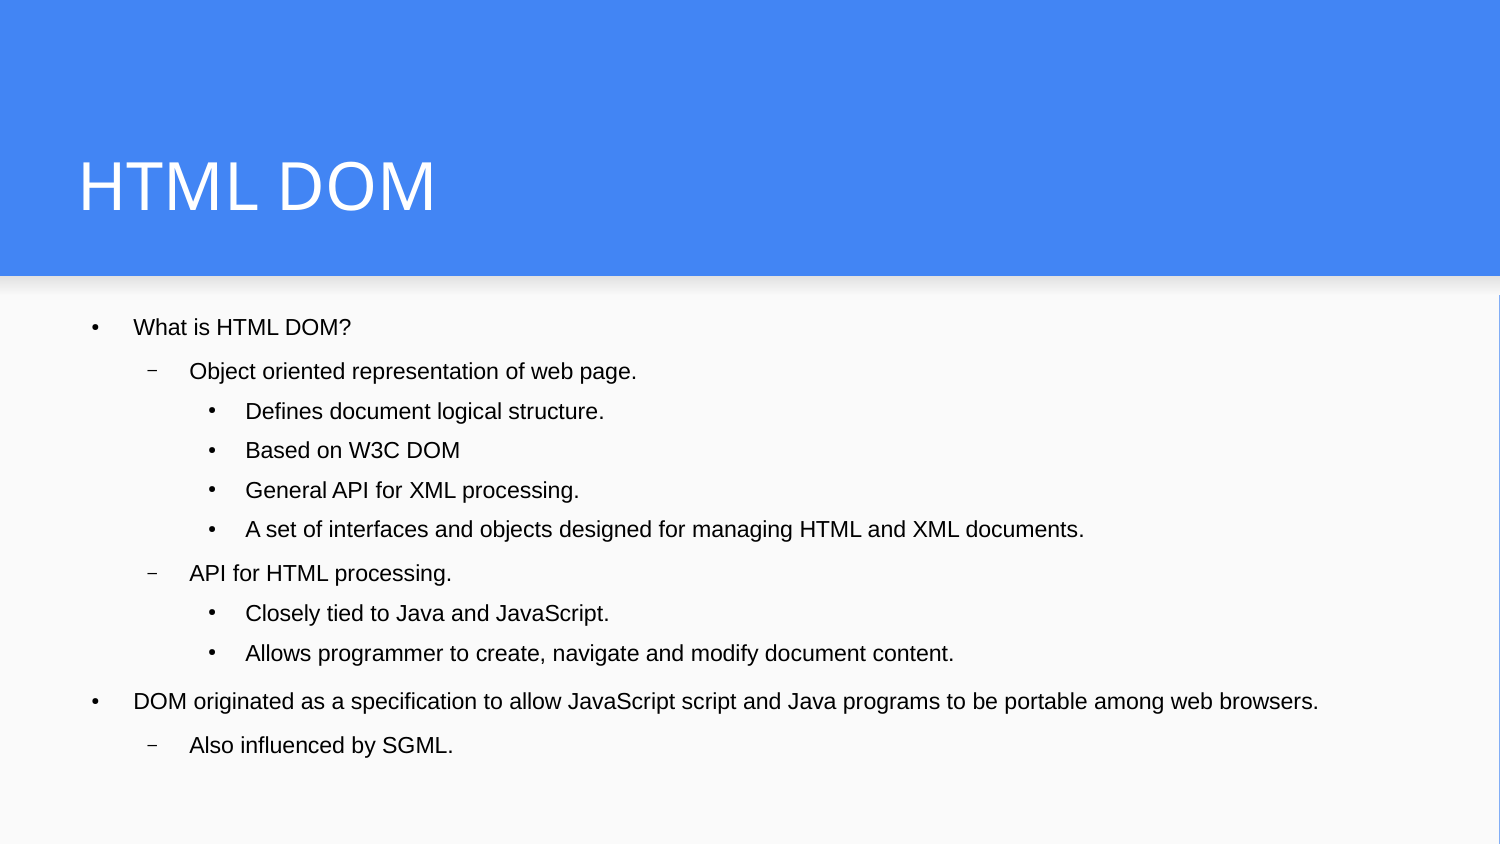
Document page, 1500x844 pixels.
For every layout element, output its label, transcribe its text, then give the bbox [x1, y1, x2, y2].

title HTML DOM [77, 121, 1427, 248]
list What is HTML DOM? Object oriented representation of web page. Defines document logical structure. Based on W3C DOM General API for XML processing. A set of interfaces and objects designed for managing HTML and XML documents. API for HTML processing. Closely tied to Java and JavaScript. Allows programmer to create, navigate and modify document content. DOM originated as a specification to allow JavaScript script and Java programs to be portable among web browsers. Also influenced by SGML. [77, 314, 1427, 760]
